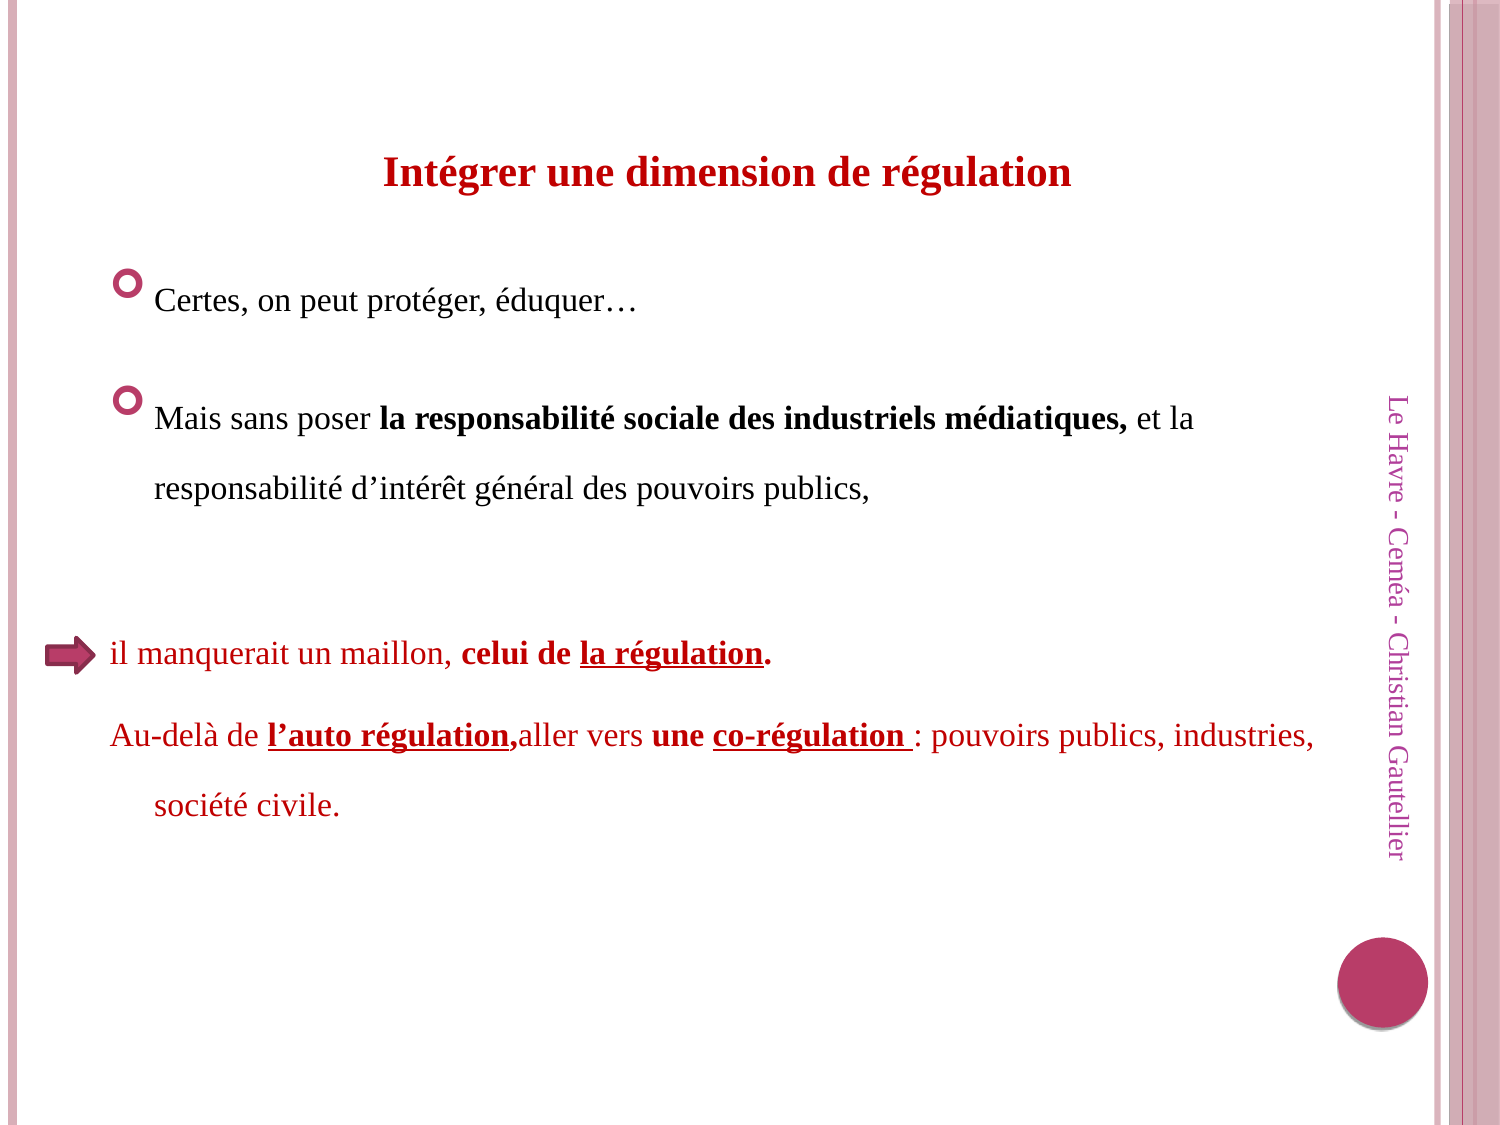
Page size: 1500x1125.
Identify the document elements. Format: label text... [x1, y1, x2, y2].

title Intégrer une dimension de régulation [35, 0, 1421, 247]
list Certes, on peut protéger, éduquer… Mais sans poser la responsabilité sociale des industriels médiatiques, et la responsabilité d’intérêt général des pouvoirs publics, il manquerait un maillon, celui de la régulation. Au-delà de l’auto régulation,aller vers une co-régulation : pouvoirs publics, industries, société civile. [94, 246, 1347, 965]
footer Le Havre - Ceméa - Christian Gautellier [1379, 380, 1440, 906]
text_box [47, 637, 94, 673]
